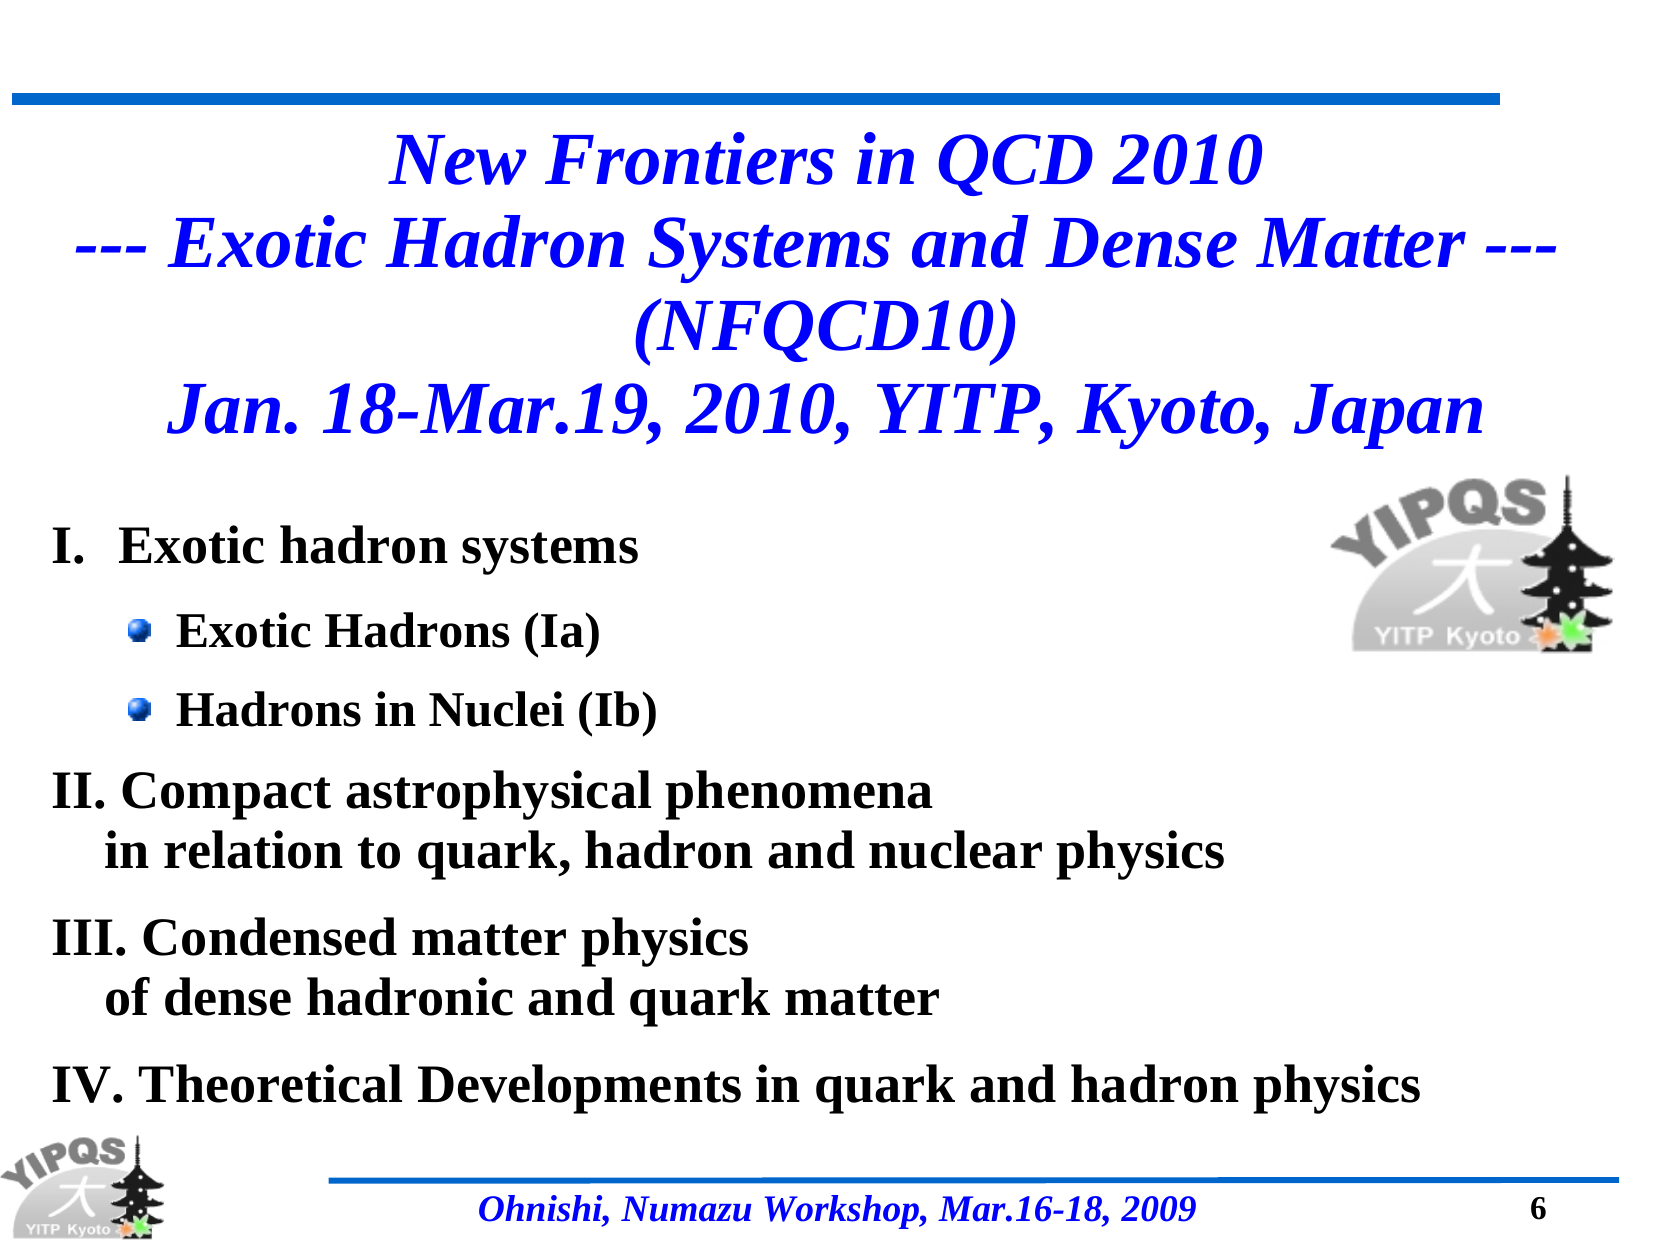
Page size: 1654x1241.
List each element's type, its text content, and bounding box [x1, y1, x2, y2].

picture [0, 1128, 165, 1241]
picture [1330, 463, 1615, 656]
list Exotic hadron systems Exotic Hadrons (Ia) Hadrons in Nuclei (Ib) Compact astrophysical phenomena in relation to quark, hadron and nuclear physics Condensed matter physics of dense hadronic and quark matter Theoretical Developments in quark and hadron physics [34, 515, 1634, 1125]
title New Frontiers in QCD 2010 --- Exotic Hadron Systems and Dense Matter --- (NFQCD10) Jan. 18-Mar.19, 2010, YITP, Kyoto, Japan [0, 117, 1654, 450]
